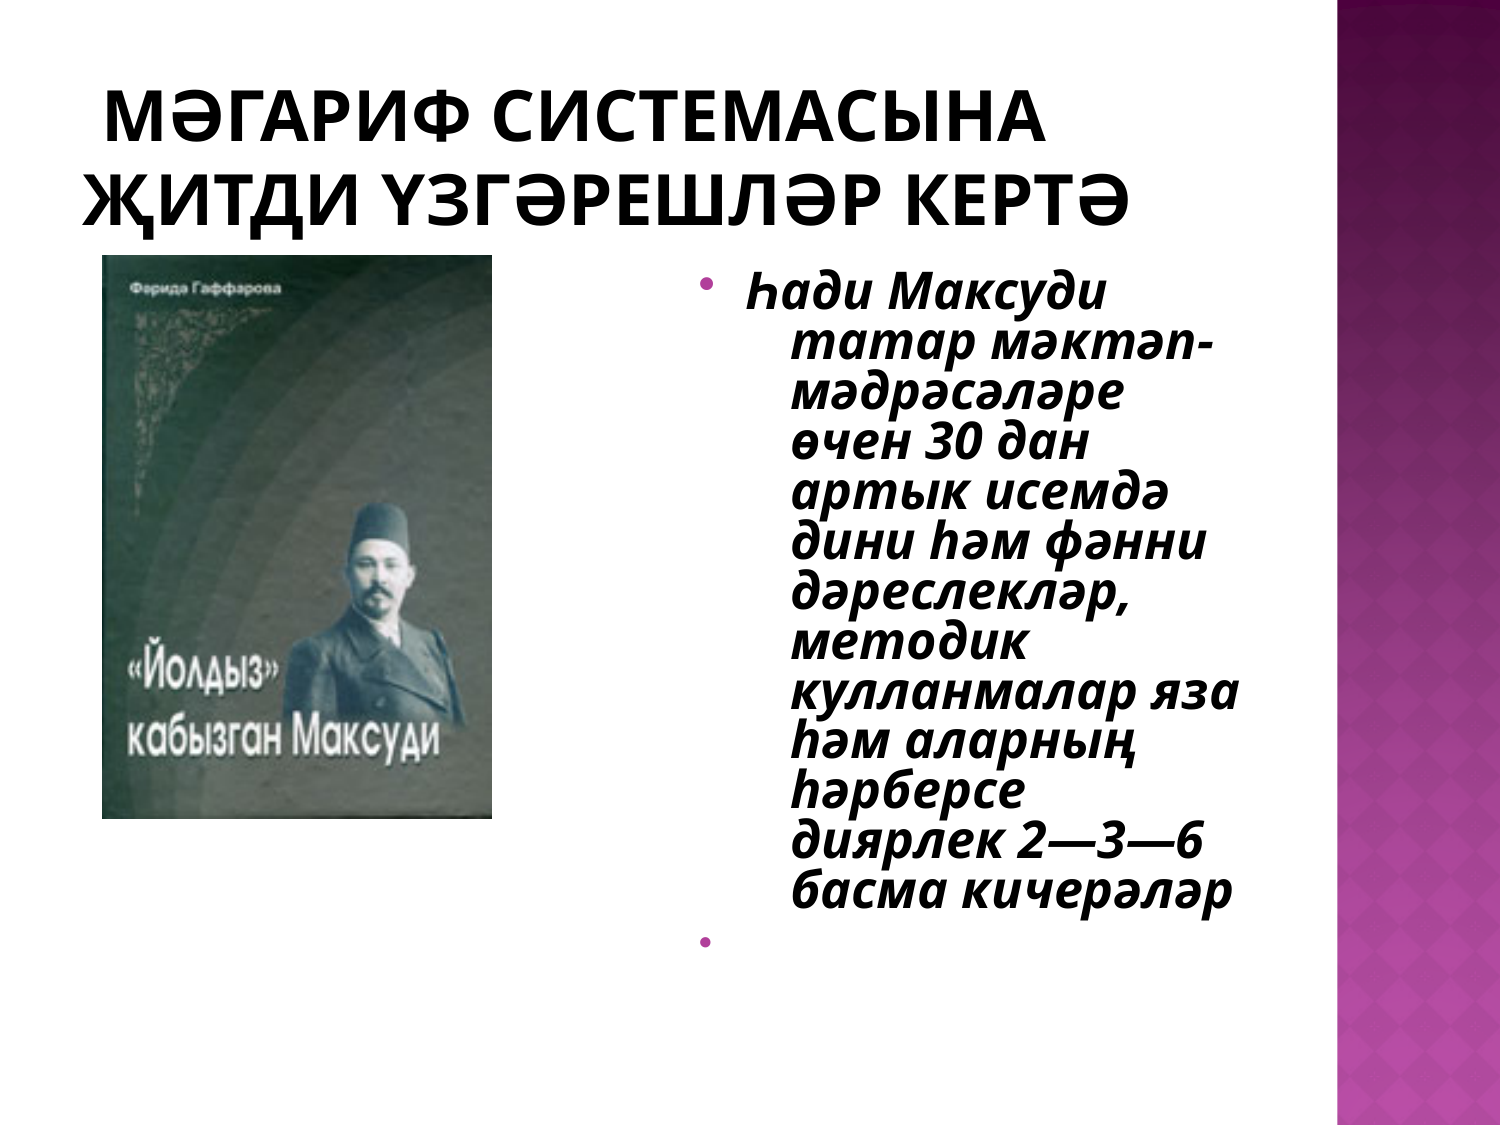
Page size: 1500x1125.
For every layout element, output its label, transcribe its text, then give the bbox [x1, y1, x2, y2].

picture [102, 255, 492, 819]
list Һади Максуди татар мәктәп-мәдрәсәләре өчен 30 дан артык исемдә дини һәм фәнни дәреслекләр, методик кулланмалар яза һәм аларның һәрберсе диярлек 2—3—6 басма кичерәләр [685, 262, 1264, 1005]
title мәгариф системасына җитди үзгәрешләр кертә [75, 52, 1264, 240]
